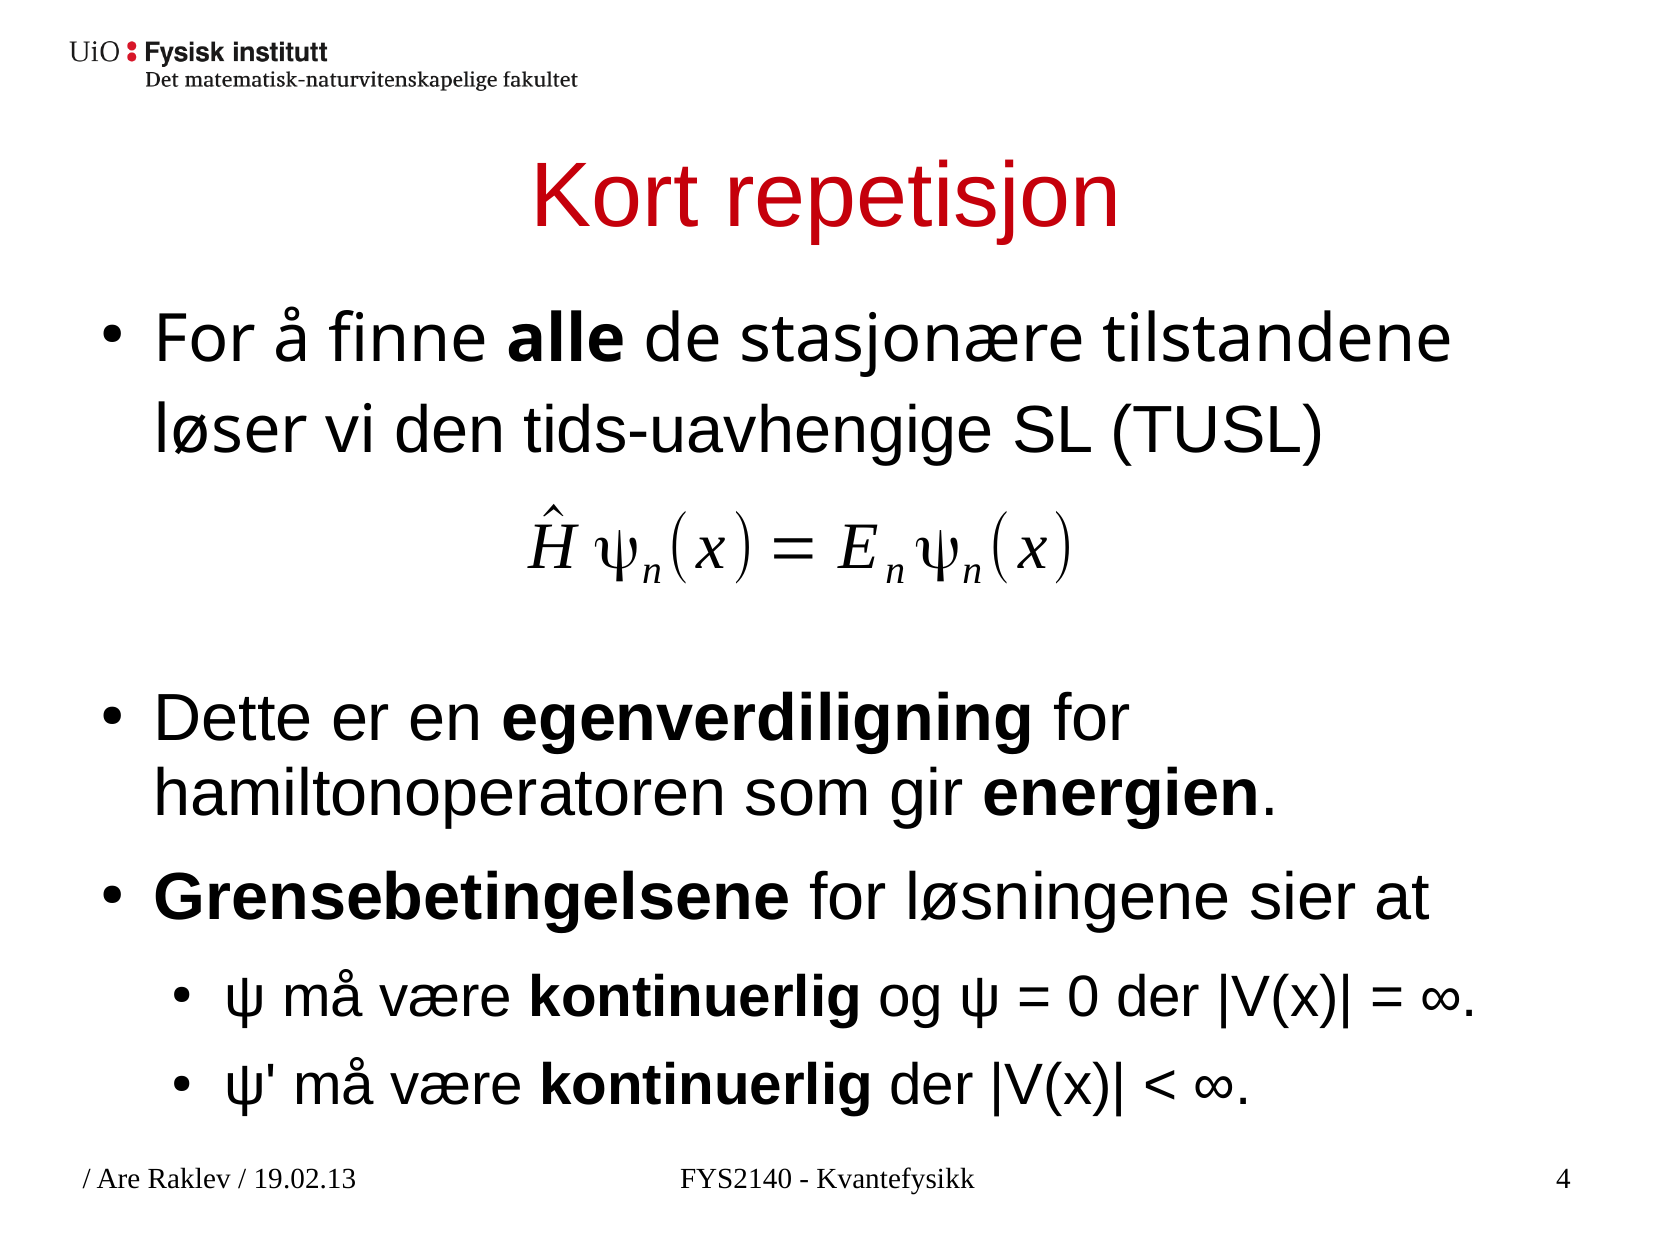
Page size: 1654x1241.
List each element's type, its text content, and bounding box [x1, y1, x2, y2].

picture [68, 37, 581, 93]
chart [517, 502, 1082, 593]
title Kort repetisjon [82, 90, 1571, 290]
list For å finne alle de stasjonære tilstandene løser vi den tids-uavhengige SL (TUSL) Dette er en egenverdiligning for hamiltonoperatoren som gir energien. Grensebetingelsene for løsningene sier at ψ må være kontinuerlig og ψ = 0 der |V(x)| = ∞. ψ' må være kontinuerlig der |V(x)| < ∞. [82, 290, 1576, 1094]
